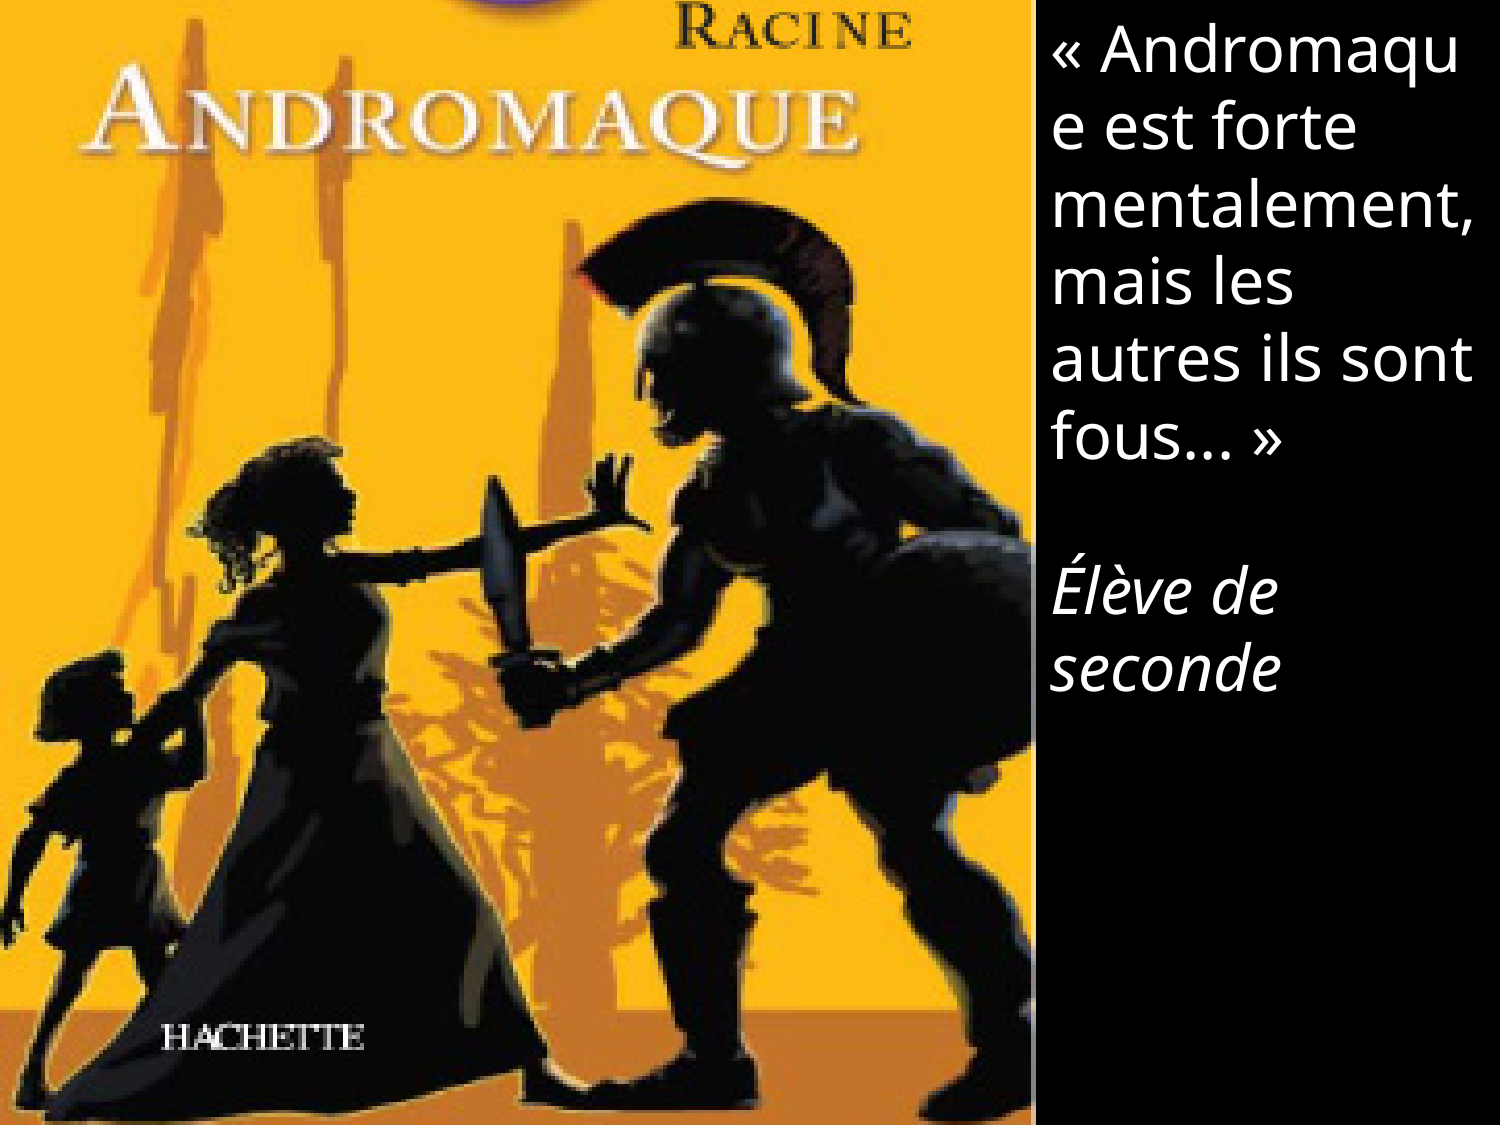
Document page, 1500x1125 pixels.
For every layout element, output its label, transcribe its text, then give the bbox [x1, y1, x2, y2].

text_box « Andromaque est forte mentalement, mais les autres ils sont fous... » Élève de seconde [1036, 0, 1500, 712]
picture [0, 0, 1036, 1125]
